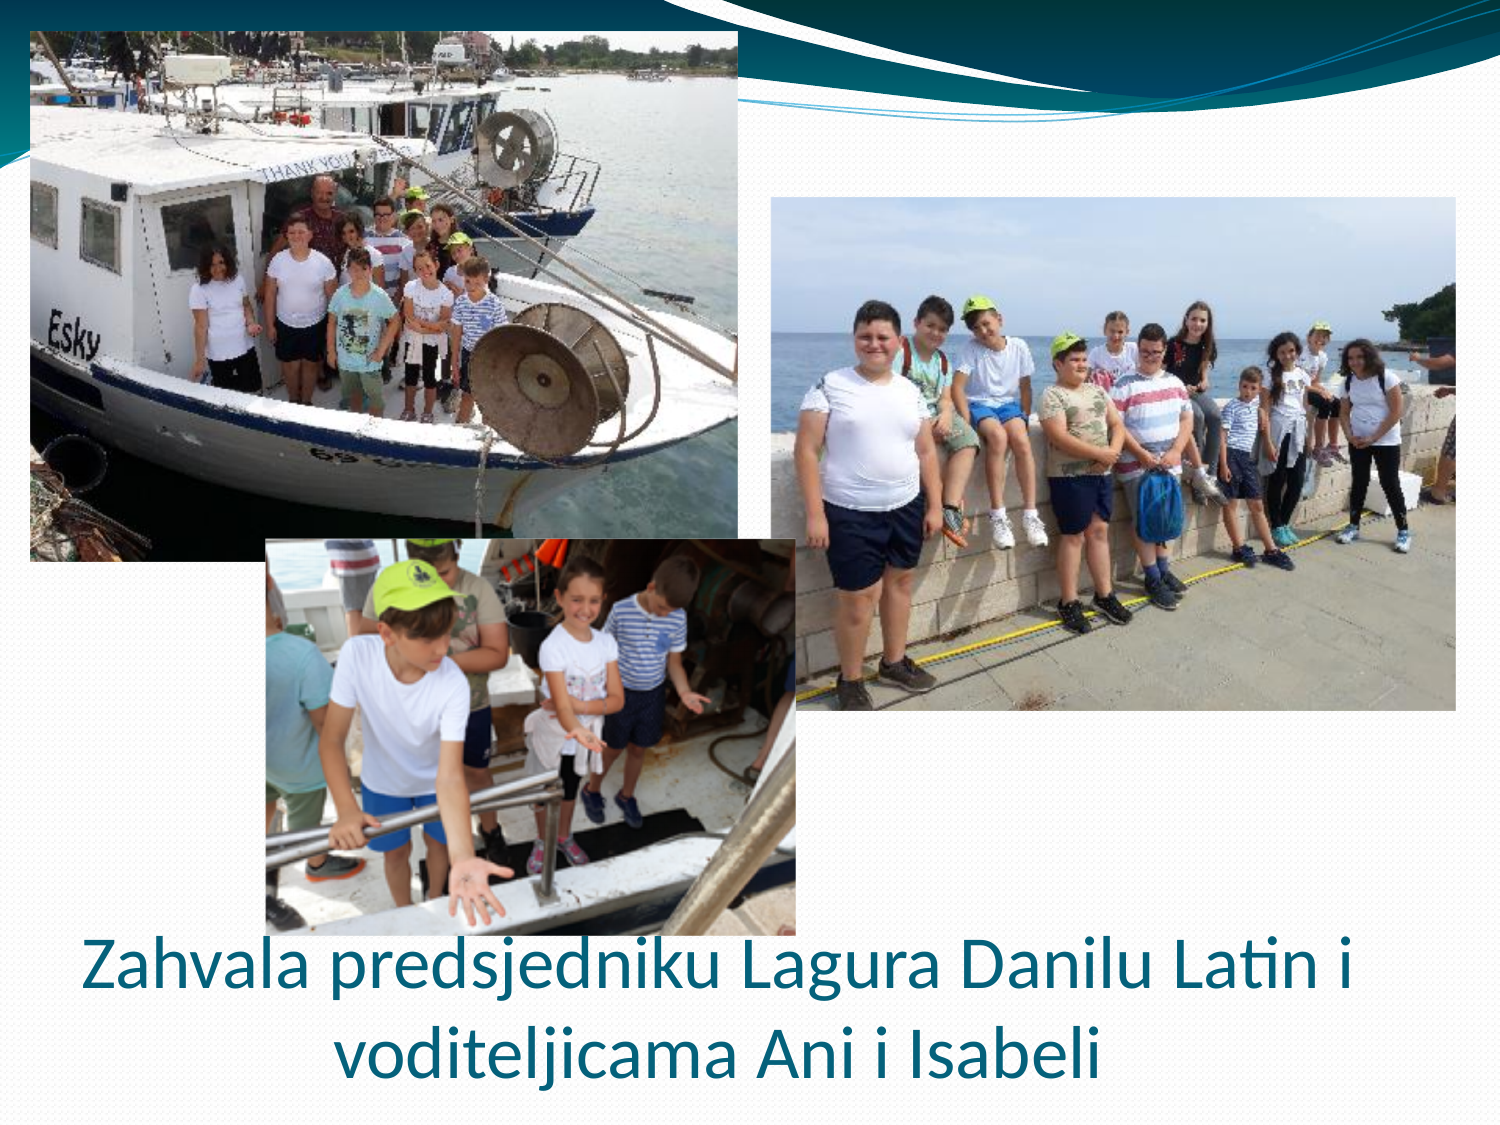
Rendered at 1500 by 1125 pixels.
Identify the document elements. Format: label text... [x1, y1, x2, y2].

picture [29, 32, 1456, 937]
title Zahvala predsjedniku Lagura Danilu Latin i voditeljicama Ani i Isabeli [0, 893, 1437, 1095]
